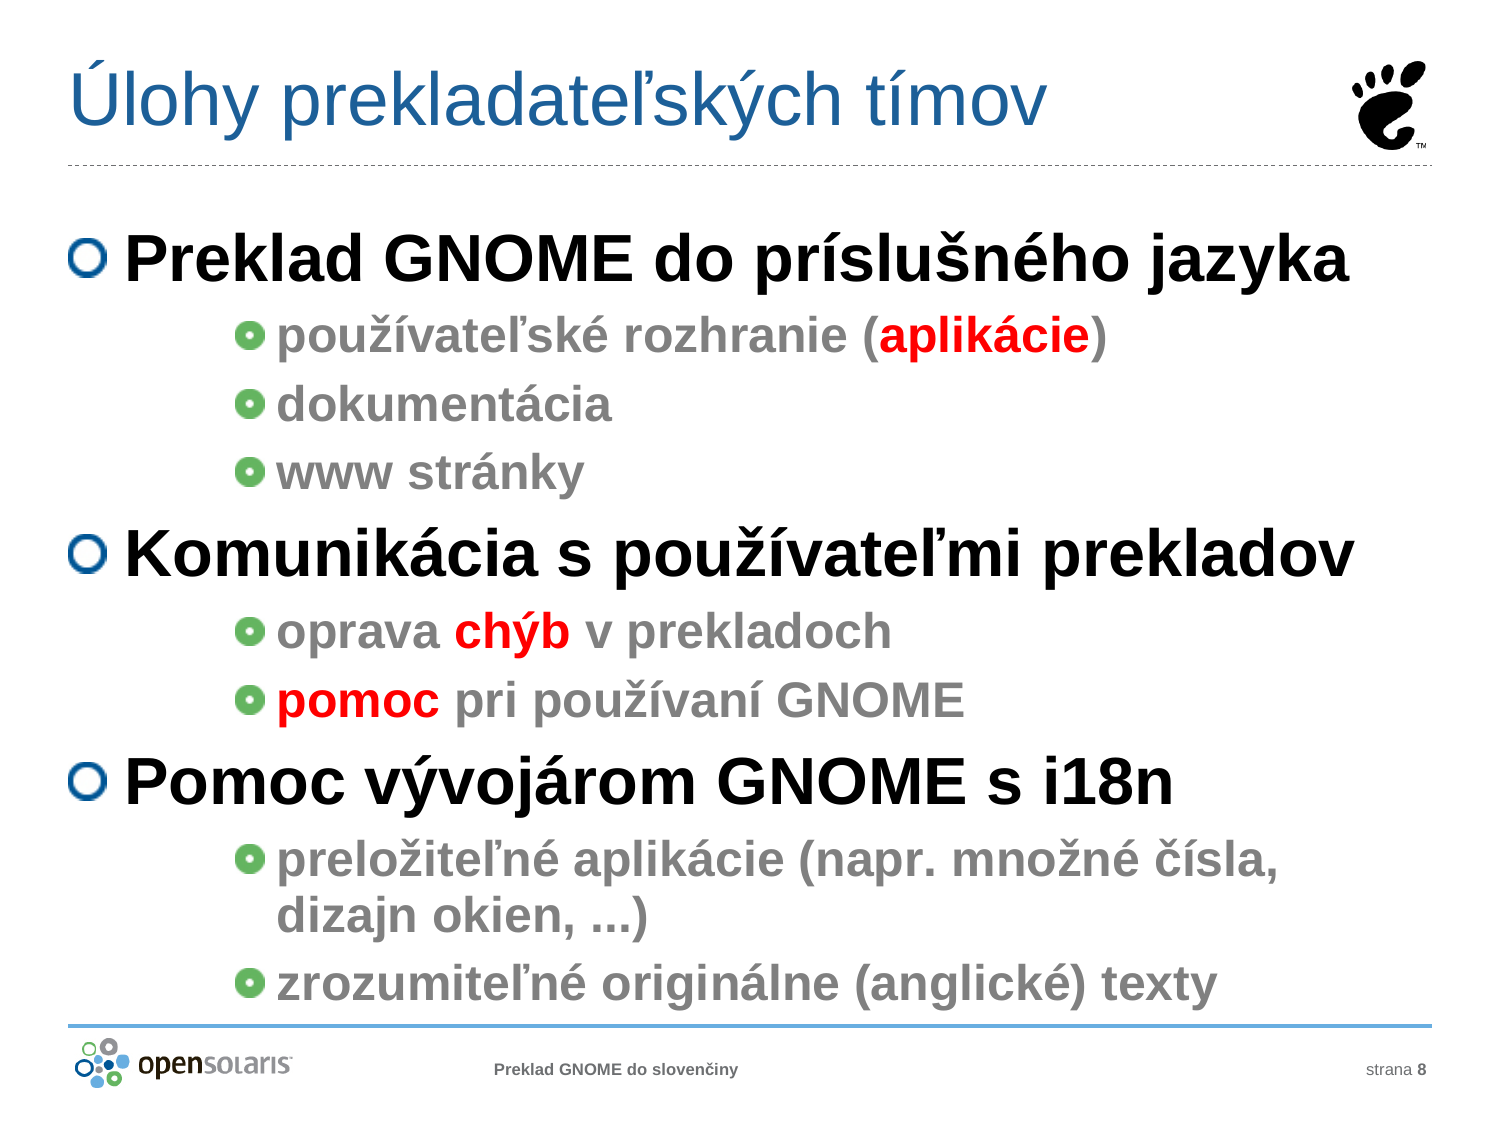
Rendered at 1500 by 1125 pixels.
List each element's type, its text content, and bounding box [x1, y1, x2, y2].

title Úlohy prekladateľských tímov [68, 51, 1388, 148]
list Preklad GNOME do príslušného jazyka používateľské rozhranie (aplikácie) dokumentácia www stránky Komunikácia s používateľmi prekladov oprava chýb v prekladoch pomoc pri používaní GNOME Pomoc vývojárom GNOME s i18n preložiteľné aplikácie (napr. množné čísla, dizajn okien, ...) zrozumiteľné originálne (anglické) texty [68, 220, 1432, 1012]
picture [74, 1038, 293, 1088]
picture [1352, 61, 1426, 150]
